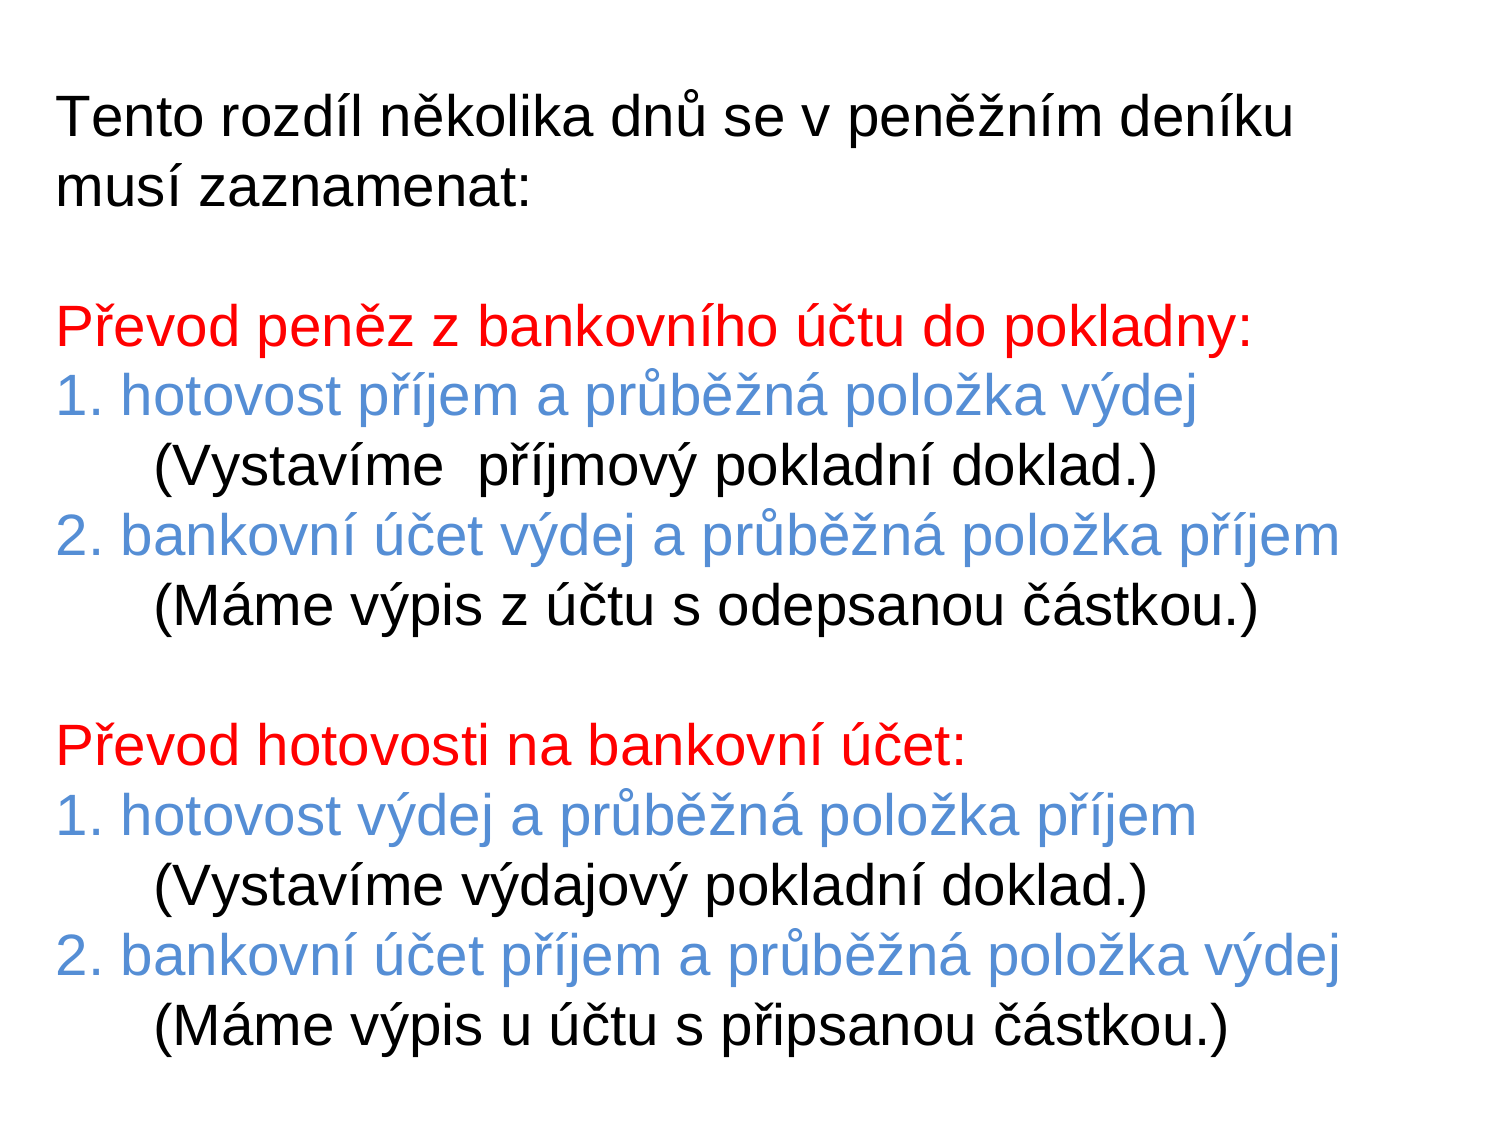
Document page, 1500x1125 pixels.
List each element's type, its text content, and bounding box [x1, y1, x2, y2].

text_box Tento rozdíl několika dnů se v peněžním deníku musí zaznamenat: Převod peněz z bankovního účtu do pokladny: hotovost příjem a průběžná položka výdej (Vystavíme příjmový pokladní doklad.) 2. bankovní účet výdej a průběžná položka příjem (Máme výpis z účtu s odepsanou částkou.) Převod hotovosti na bankovní účet: hotovost výdej a průběžná položka příjem (Vystavíme výdajový pokladní doklad.) bankovní účet příjem a průběžná položka výdej (Máme výpis u účtu s připsanou částkou.) [41, 0, 1412, 1125]
